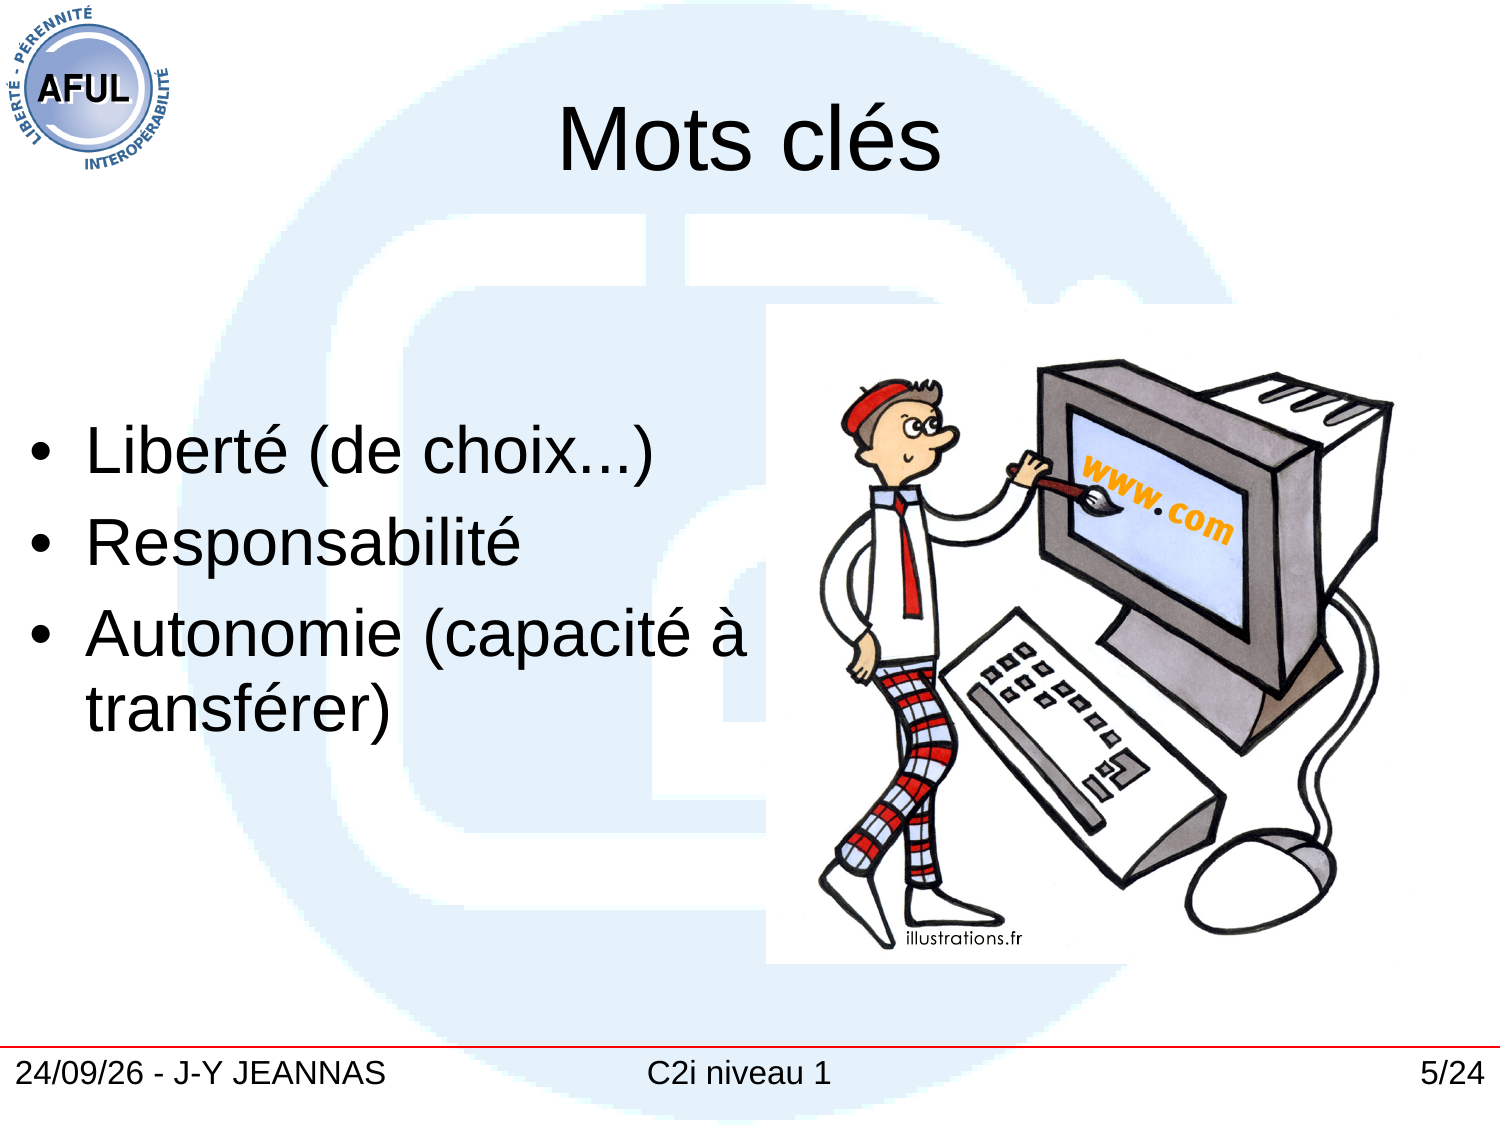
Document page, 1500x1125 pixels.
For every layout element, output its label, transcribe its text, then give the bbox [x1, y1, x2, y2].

picture [177, 1048, 1315, 1125]
title Mots clés [75, 21, 1426, 257]
picture [177, 257, 1426, 1046]
picture [0, 0, 1315, 178]
list Liberté (de choix...) Responsabilité Autonomie (capacité à transférer) [29, 413, 798, 1006]
